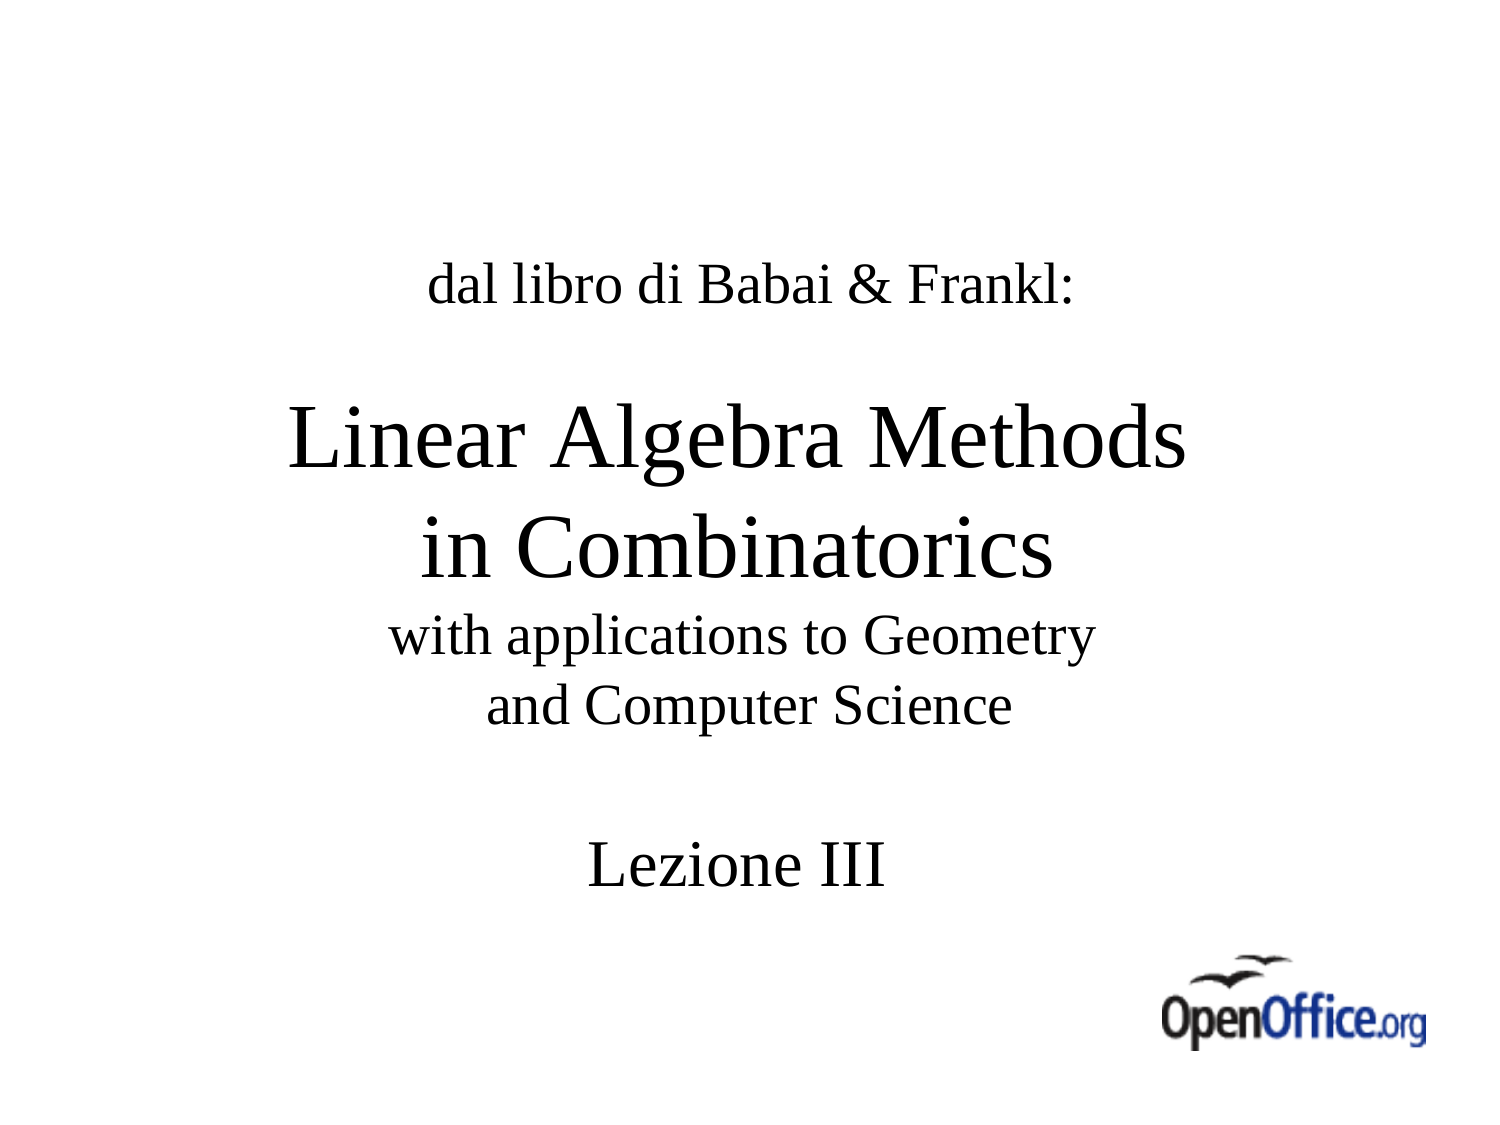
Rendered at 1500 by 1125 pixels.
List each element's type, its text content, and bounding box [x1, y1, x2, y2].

subtitle Lezione III [212, 812, 1263, 963]
text_box dal libro di Babai & Frankl: [412, 237, 1092, 323]
title Linear Algebra Methods in Combinatorics with applications to Geometry and Computer Science [112, 368, 1388, 744]
picture [1162, 953, 1426, 1051]
